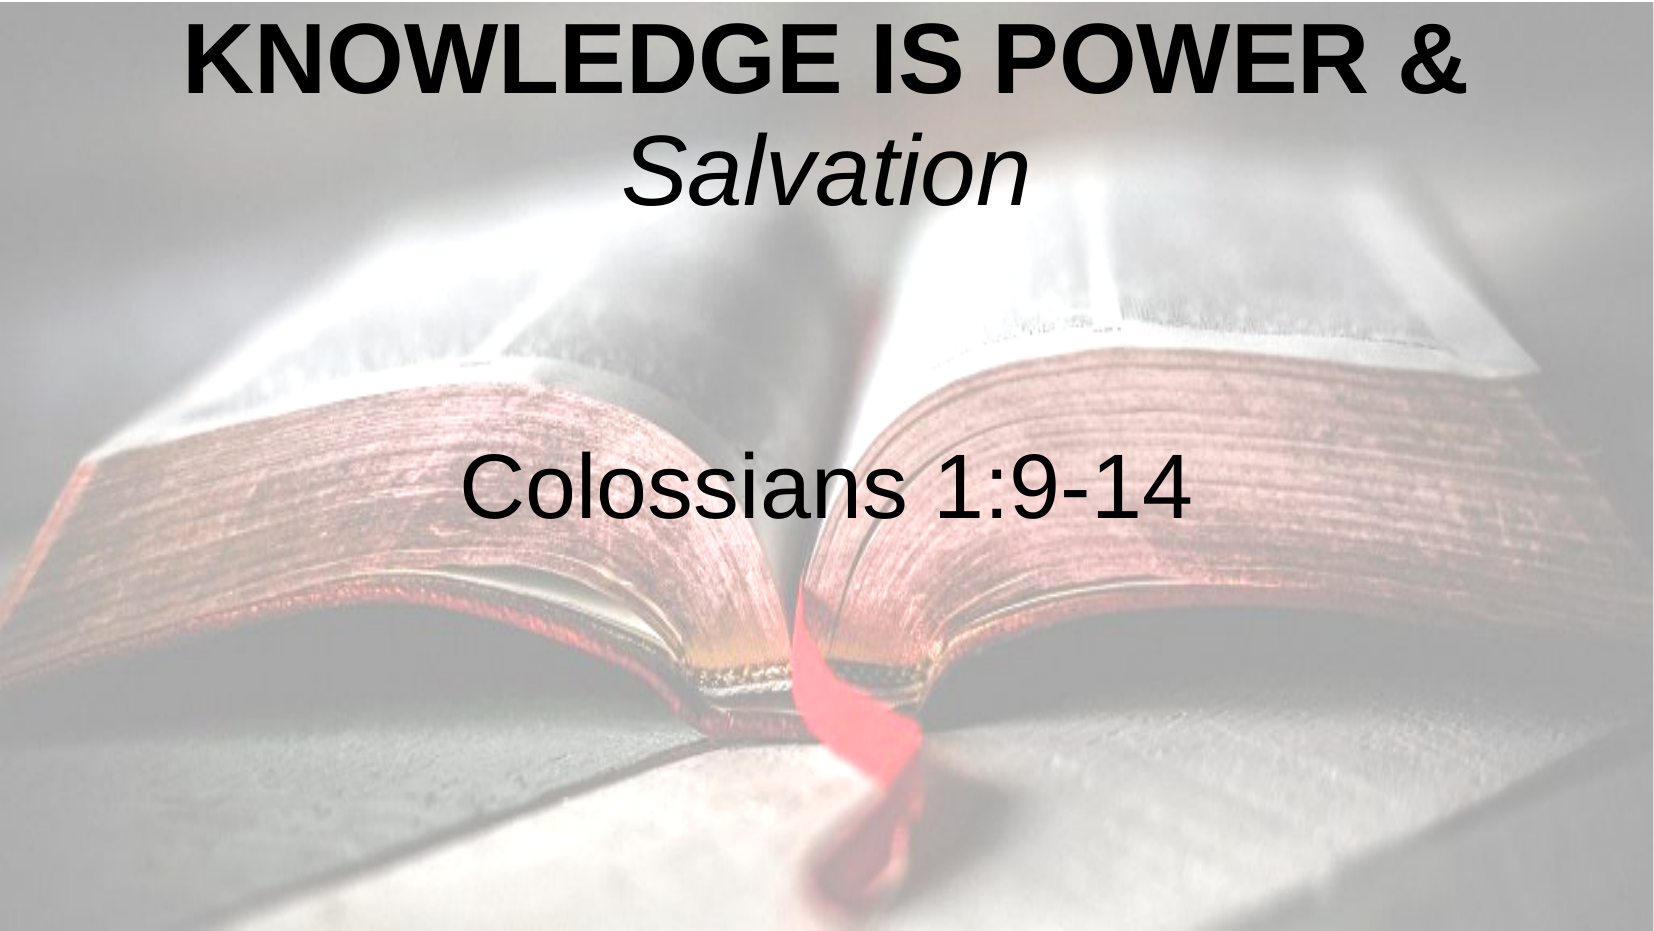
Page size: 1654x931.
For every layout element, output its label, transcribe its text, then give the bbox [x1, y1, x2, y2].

subtitle Colossians 1:9-14 [82, 217, 1571, 758]
title KNOWLEDGE IS POWER & Salvation [82, 2, 1571, 217]
picture [0, 2, 1654, 931]
